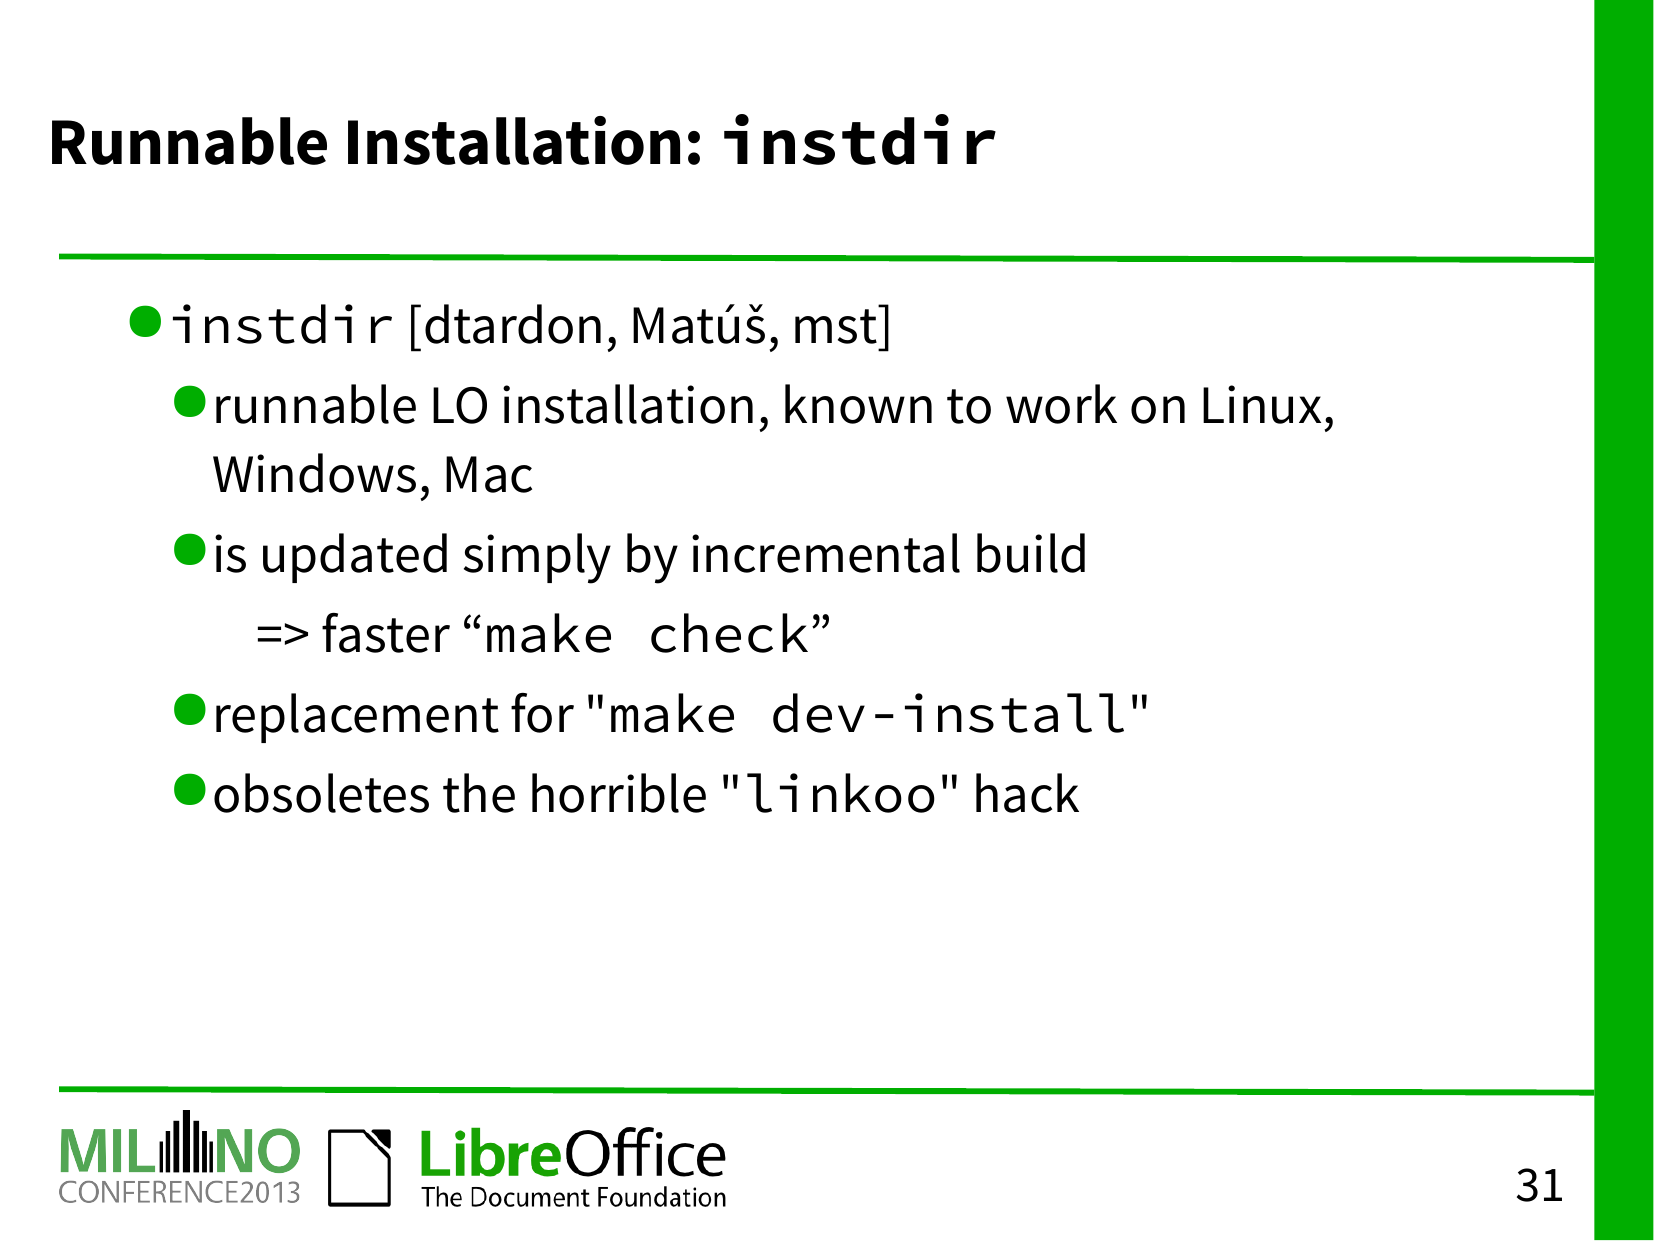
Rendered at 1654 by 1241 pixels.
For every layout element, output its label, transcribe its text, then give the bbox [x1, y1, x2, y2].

list instdir [dtardon, Matúš, mst] runnable LO installation, known to work on Linux, Windows, Mac is updated simply by incremental build => faster “make check” replacement for "make dev-install" obsoletes the horrible "linkoo" hack [35, 290, 1524, 1010]
picture [59, 1093, 756, 1241]
title Runnable Installation: instdir [47, 36, 1583, 245]
